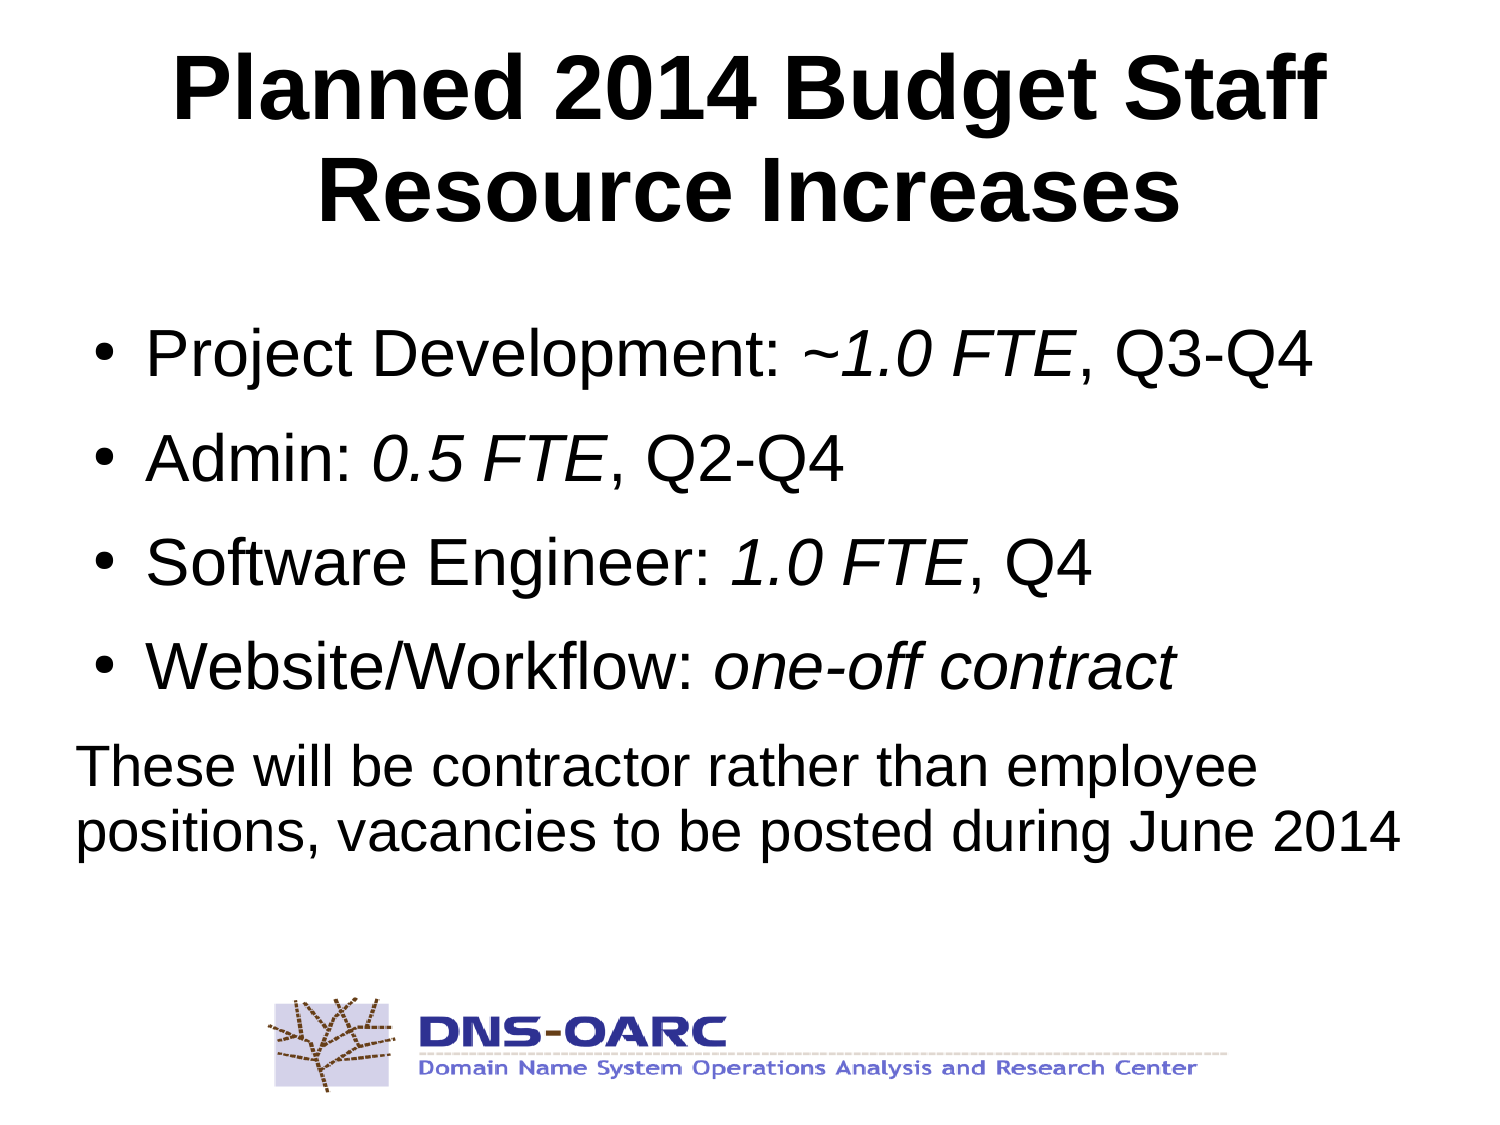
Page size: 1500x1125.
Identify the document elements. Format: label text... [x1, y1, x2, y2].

picture [214, 991, 1259, 1099]
list Project Development: ~1.0 FTE, Q3-Q4 Admin: 0.5 FTE, Q2-Q4 Software Engineer: 1.0 FTE, Q4 Website/Workflow: one-off contract These will be contractor rather than employee positions, vacancies to be posted during June 2014 [75, 316, 1425, 969]
title Planned 2014 Budget Staff Resource Increases [75, 36, 1425, 242]
